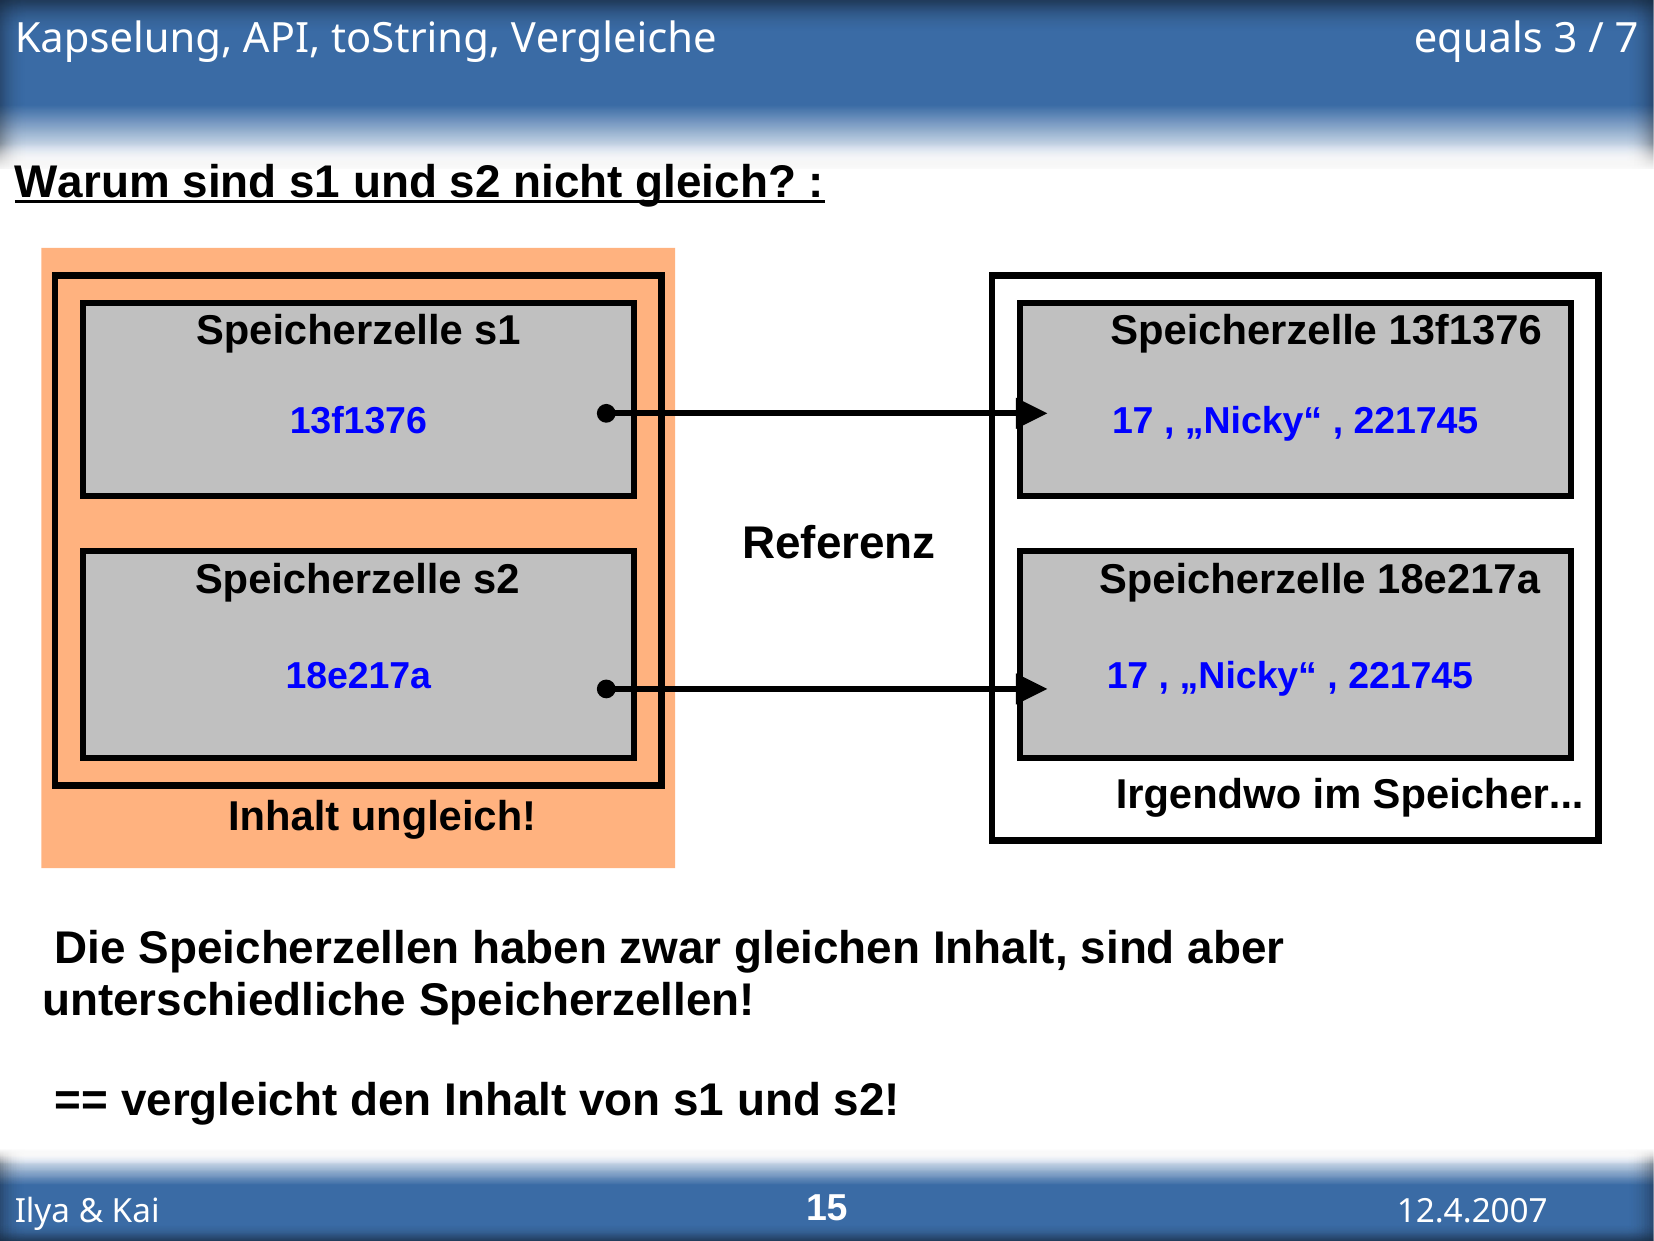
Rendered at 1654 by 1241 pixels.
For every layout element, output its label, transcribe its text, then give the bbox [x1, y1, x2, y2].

picture [0, 0, 1654, 148]
text_box [665, 416, 676, 686]
text_box 13f1376 [82, 303, 634, 497]
text_box == vergleicht den Inhalt von s1 und s2! [27, 1066, 1626, 1134]
text_box Die Speicherzellen haben zwar gleichen Inhalt, sind aber unterschiedliche Speicherzellen! [27, 914, 1626, 1033]
text_box equals 3 / 7 [1226, 0, 1654, 73]
text_box 17 , „Nicky“ , 221745 [1019, 303, 1571, 497]
text_box Irgendwo im Speicher... [1033, 763, 1599, 826]
text_box Referenz [688, 509, 951, 577]
text_box Speicherzelle s2 [96, 548, 619, 611]
text_box [41, 247, 676, 869]
text_box 17 , „Nicky“ , 221745 [1019, 551, 1571, 758]
text_box Speicherzelle 13f1376 [1095, 298, 1557, 361]
text_box Warum sind s1 und s2 nicht gleich? : [0, 148, 1654, 216]
picture [0, 1149, 1654, 1241]
text_box [58, 279, 658, 782]
text_box Inhalt ungleich! [68, 789, 552, 848]
text_box Speicherzelle 18e217a [1084, 548, 1556, 611]
text_box 18e217a [82, 551, 634, 758]
text_box Speicherzelle s1 [96, 298, 621, 361]
